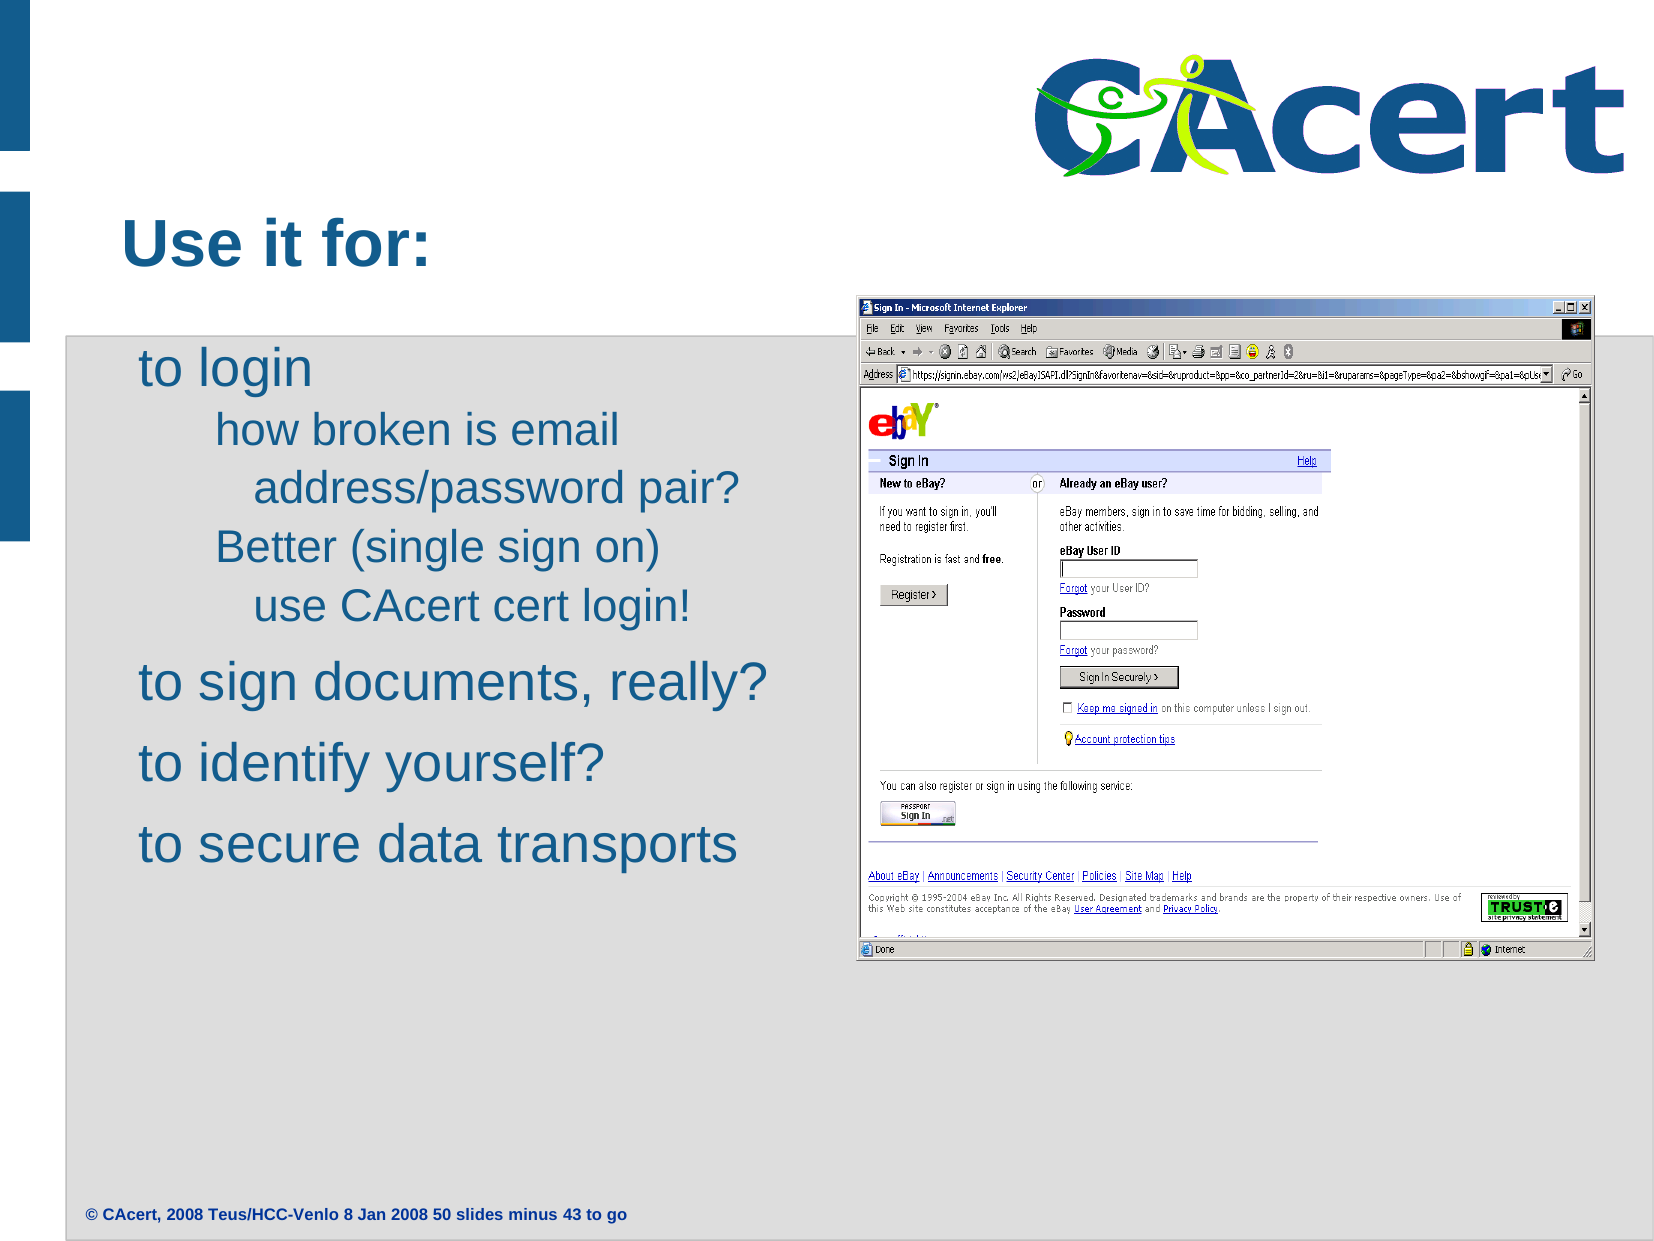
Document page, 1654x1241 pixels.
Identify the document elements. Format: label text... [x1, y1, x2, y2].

picture [856, 295, 1595, 961]
list to login how broken is email address/password pair? Better (single sign on)‏ use CAcert cert login! to sign documents, really? to identify yourself? to secure data transports [121, 344, 1596, 1091]
picture [1033, 53, 1625, 178]
title Use it for: [121, 184, 1534, 309]
